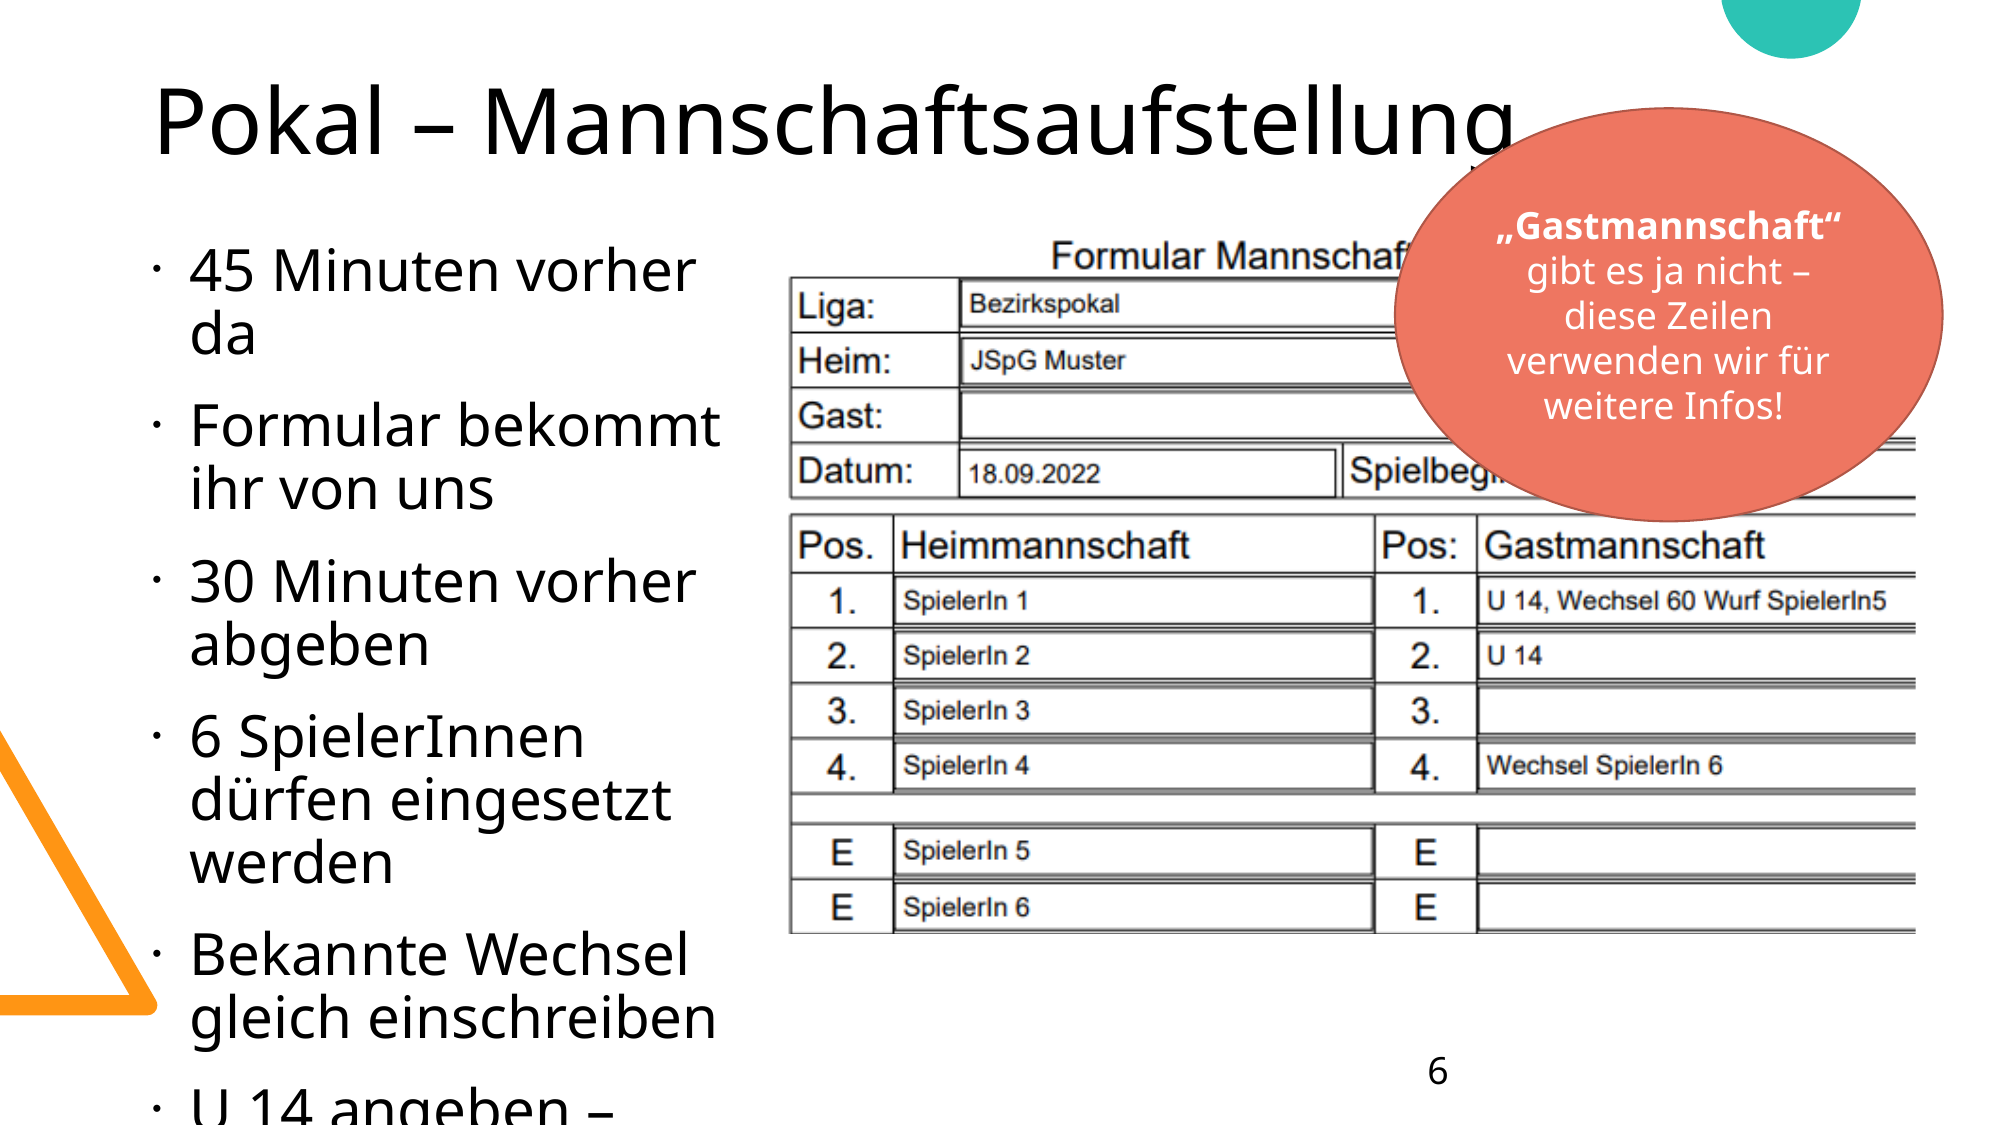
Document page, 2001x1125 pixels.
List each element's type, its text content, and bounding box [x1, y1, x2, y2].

title Pokal – Mannschaftsaufstellung [137, 16, 1863, 233]
slide_number <Nummer> [1412, 1042, 1863, 1103]
picture [1910, 216, 1916, 224]
picture [785, 216, 1916, 934]
text_box „Gastmannschaft“ gibt es ja nicht – diese Zeilen verwenden wir für weitere Infos! [1395, 108, 1943, 522]
list 45 Minuten vorher da Formular bekommt ihr von uns 30 Minuten vorher abgeben 6 SpielerInnen dürfen eingesetzt werden Bekannte Wechsel gleich einschreiben U 14 angeben – Bonus! [137, 233, 786, 1066]
